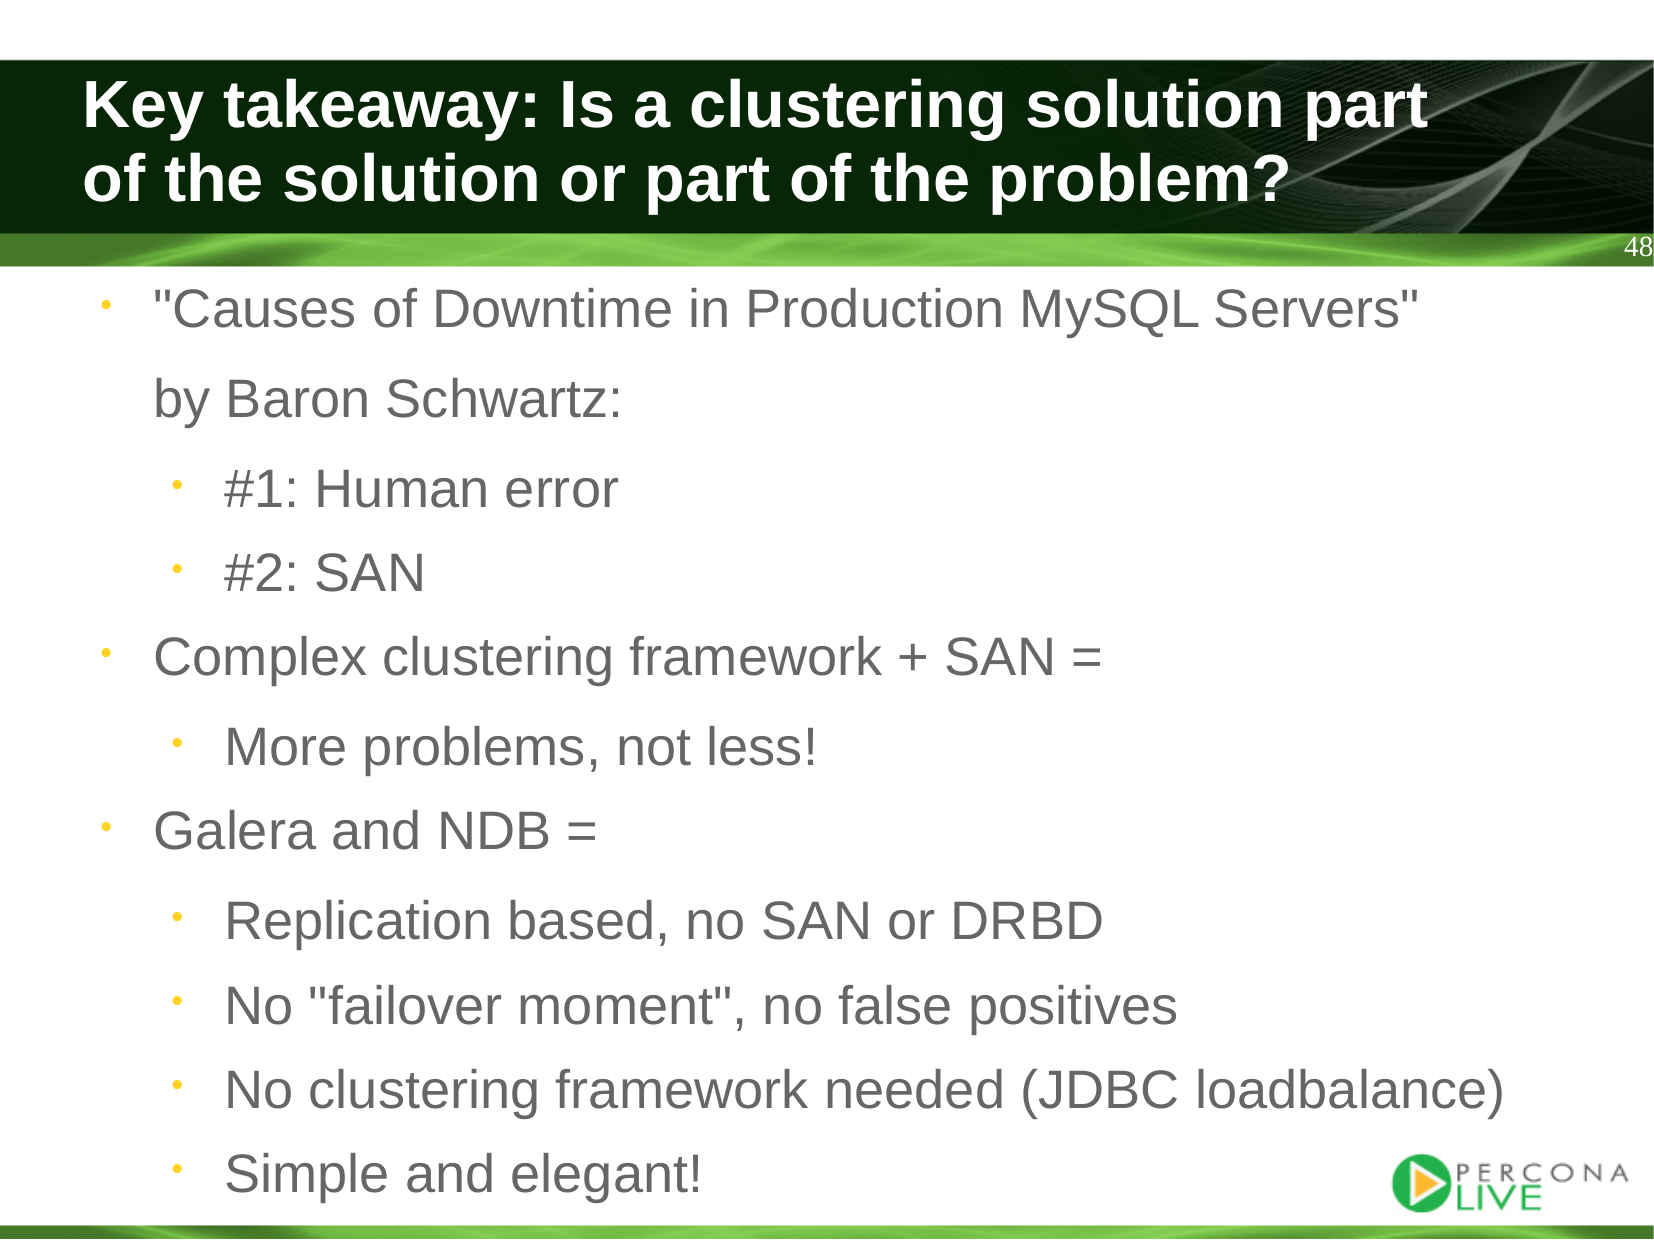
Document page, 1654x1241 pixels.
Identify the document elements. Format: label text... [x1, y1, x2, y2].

title Key takeaway: Is a clustering solution part of the solution or part of the problem? [82, 37, 1512, 246]
list "Causes of Downtime in Production MySQL Servers" by Baron Schwartz: #1: Human error #2: SAN Complex clustering framework + SAN = More problems, not less! Galera and NDB = Replication based, no SAN or DRBD No "failover moment", no false positives No clustering framework needed (JDBC loadbalance) Simple and elegant! [82, 278, 1571, 1204]
picture [0, 1, 1654, 1239]
